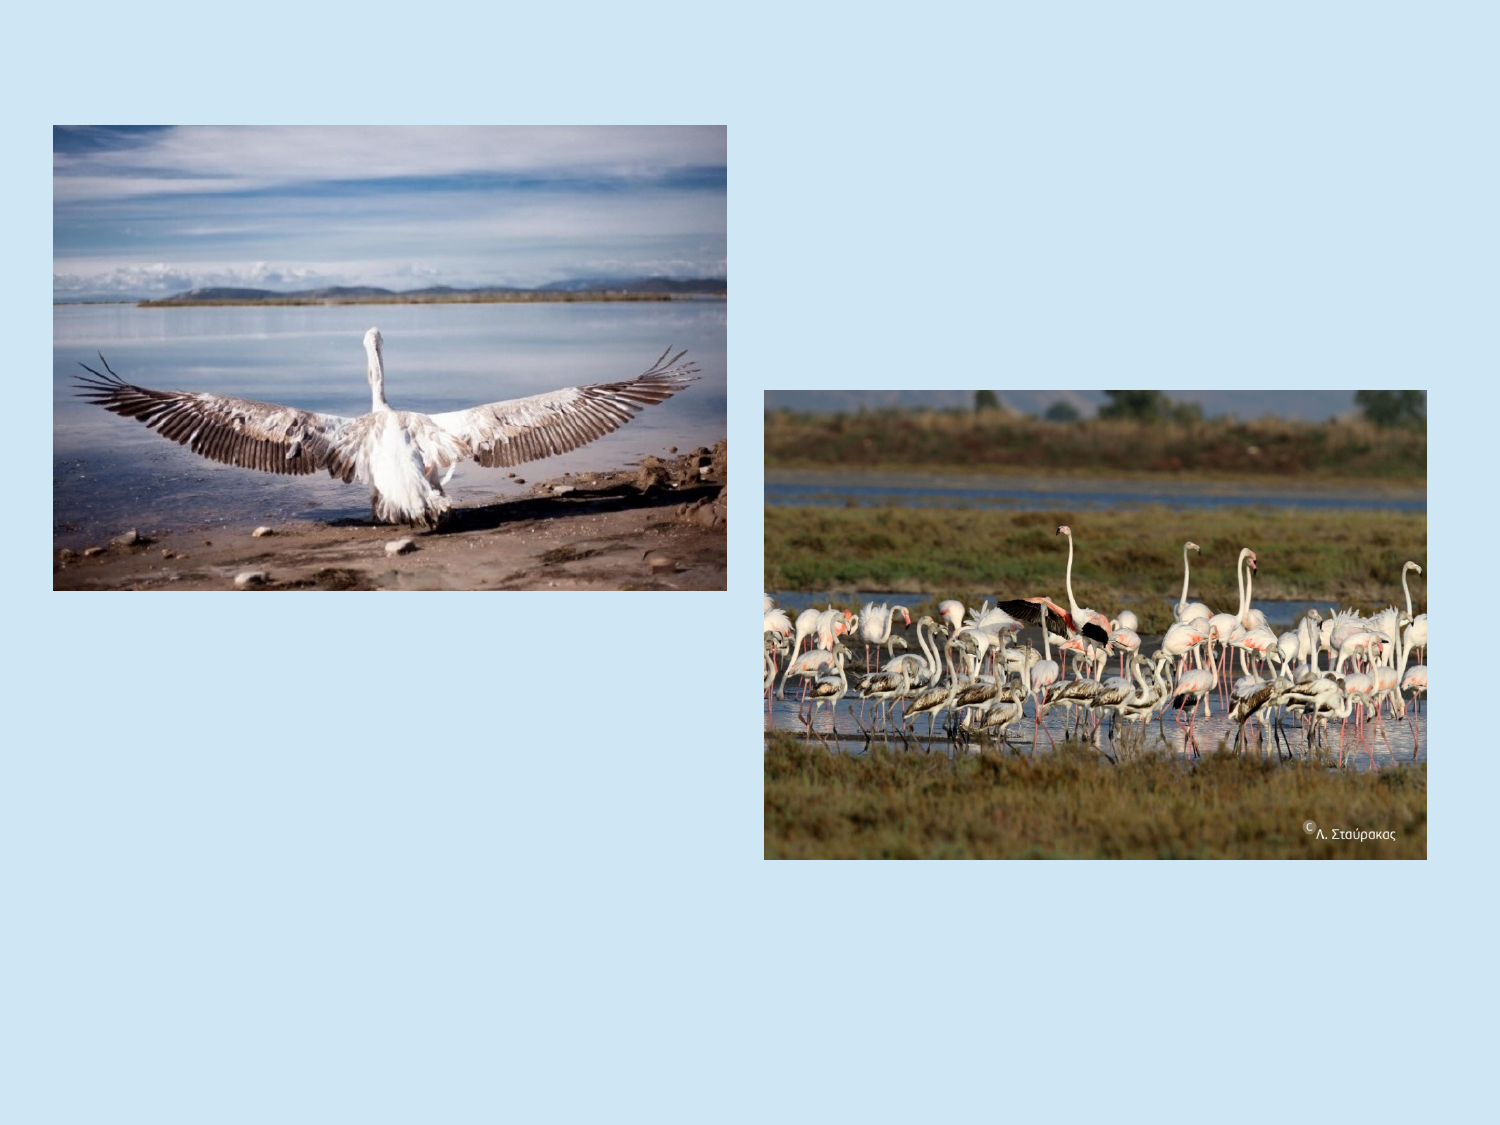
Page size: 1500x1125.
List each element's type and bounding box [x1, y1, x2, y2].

picture [764, 390, 1427, 860]
picture [53, 125, 727, 592]
